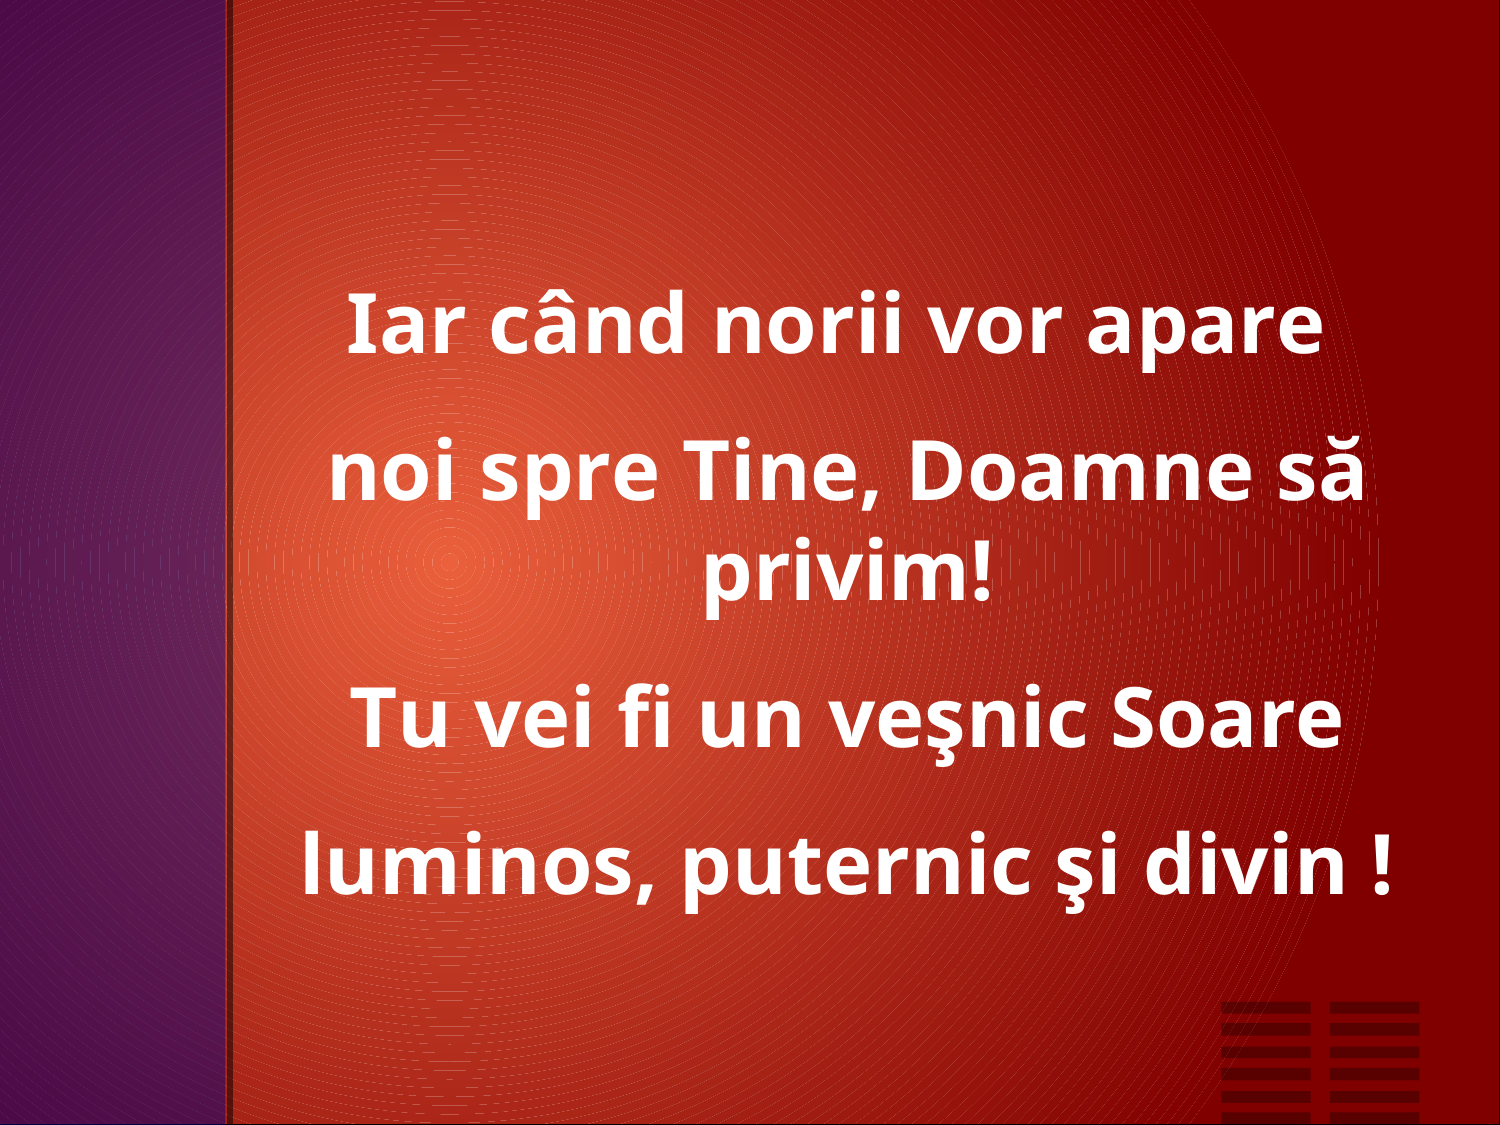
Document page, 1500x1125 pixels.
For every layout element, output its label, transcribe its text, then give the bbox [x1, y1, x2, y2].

text_box Iar când norii vor apare noi spre Tine, Doamne să privim! Tu vei fi un veşnic Soare luminos, puternic şi divin ! [188, 263, 1500, 919]
